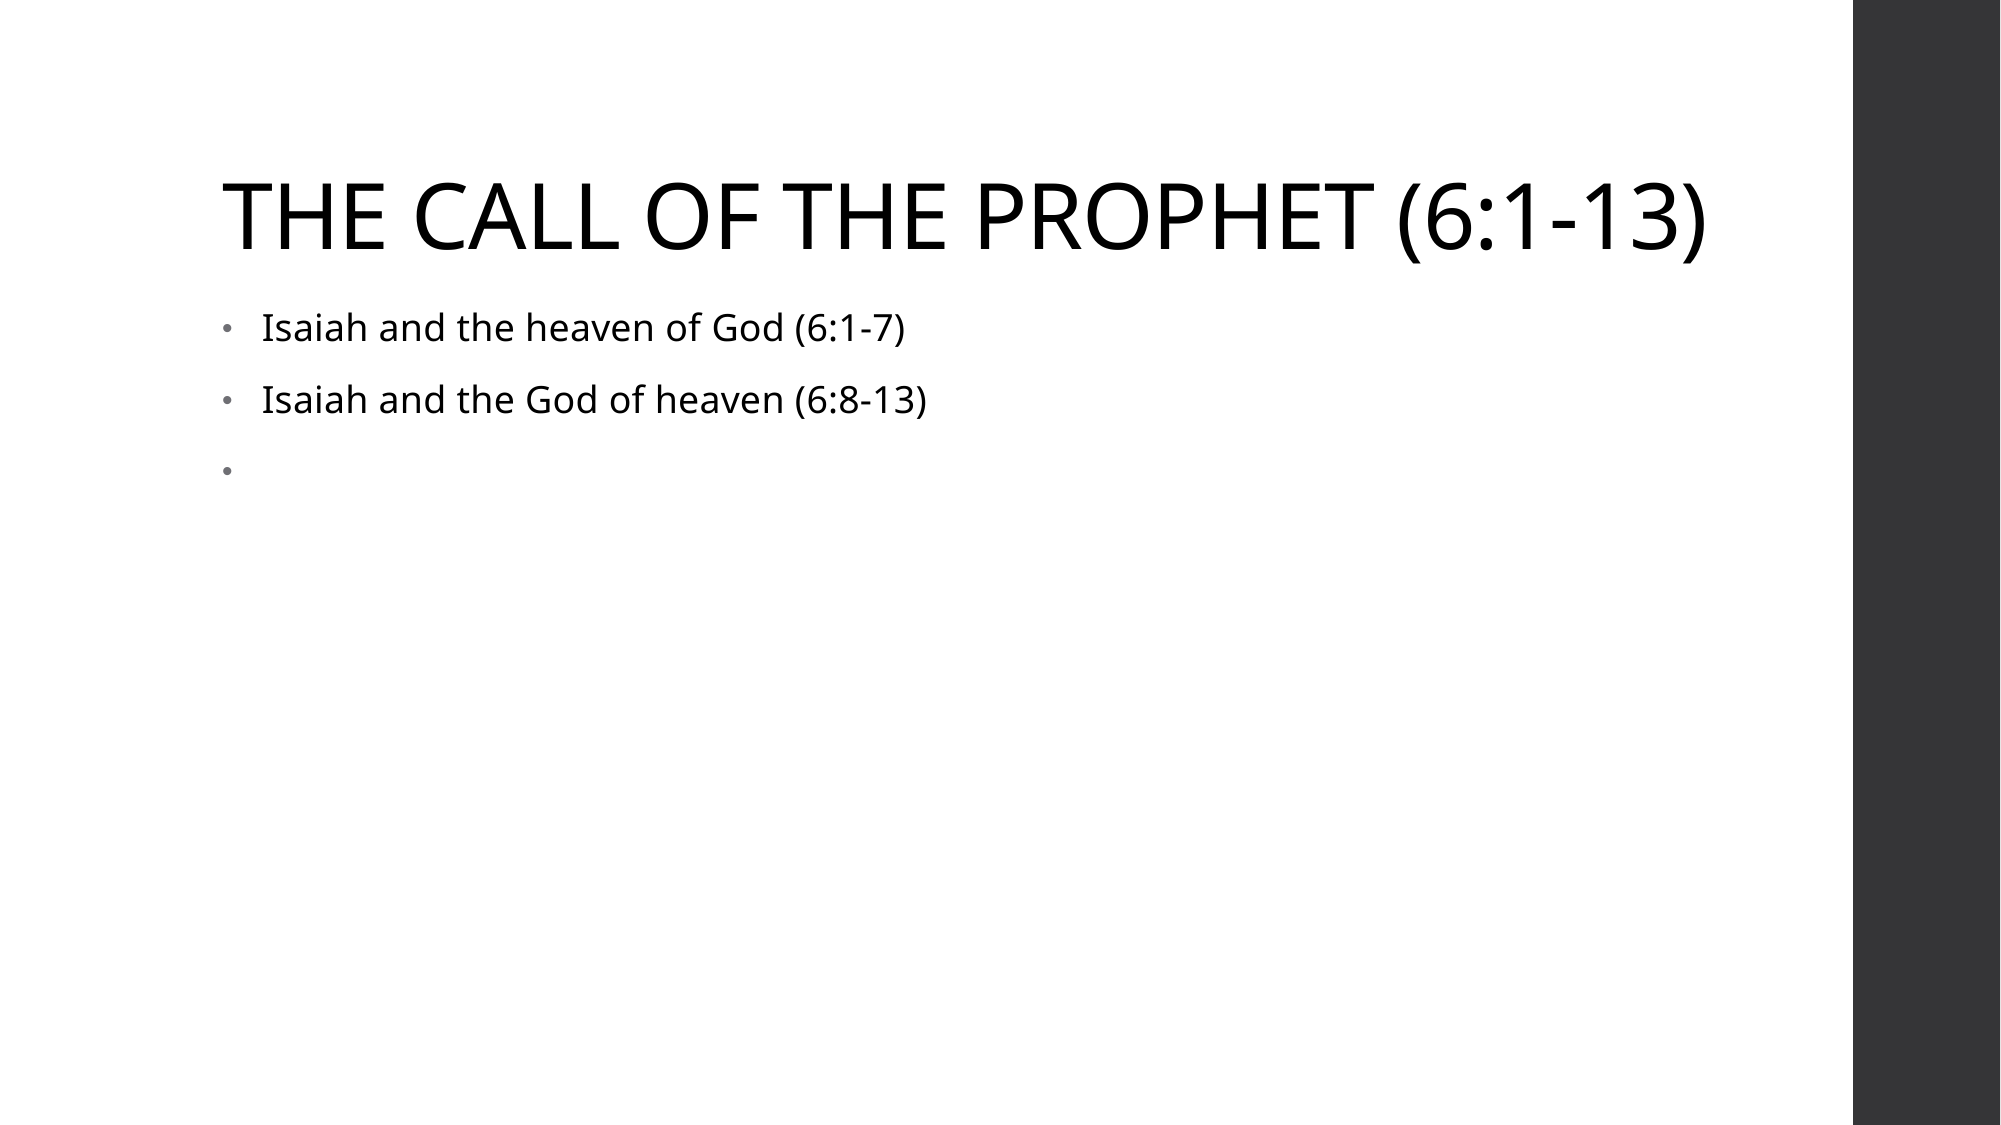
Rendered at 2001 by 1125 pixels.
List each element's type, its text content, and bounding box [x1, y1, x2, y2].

title THE CALL OF THE PROPHET (6:1-13) [206, 60, 1797, 278]
list Isaiah and the heaven of God (6:1-7) Isaiah and the God of heaven (6:8-13) [206, 299, 1617, 1014]
